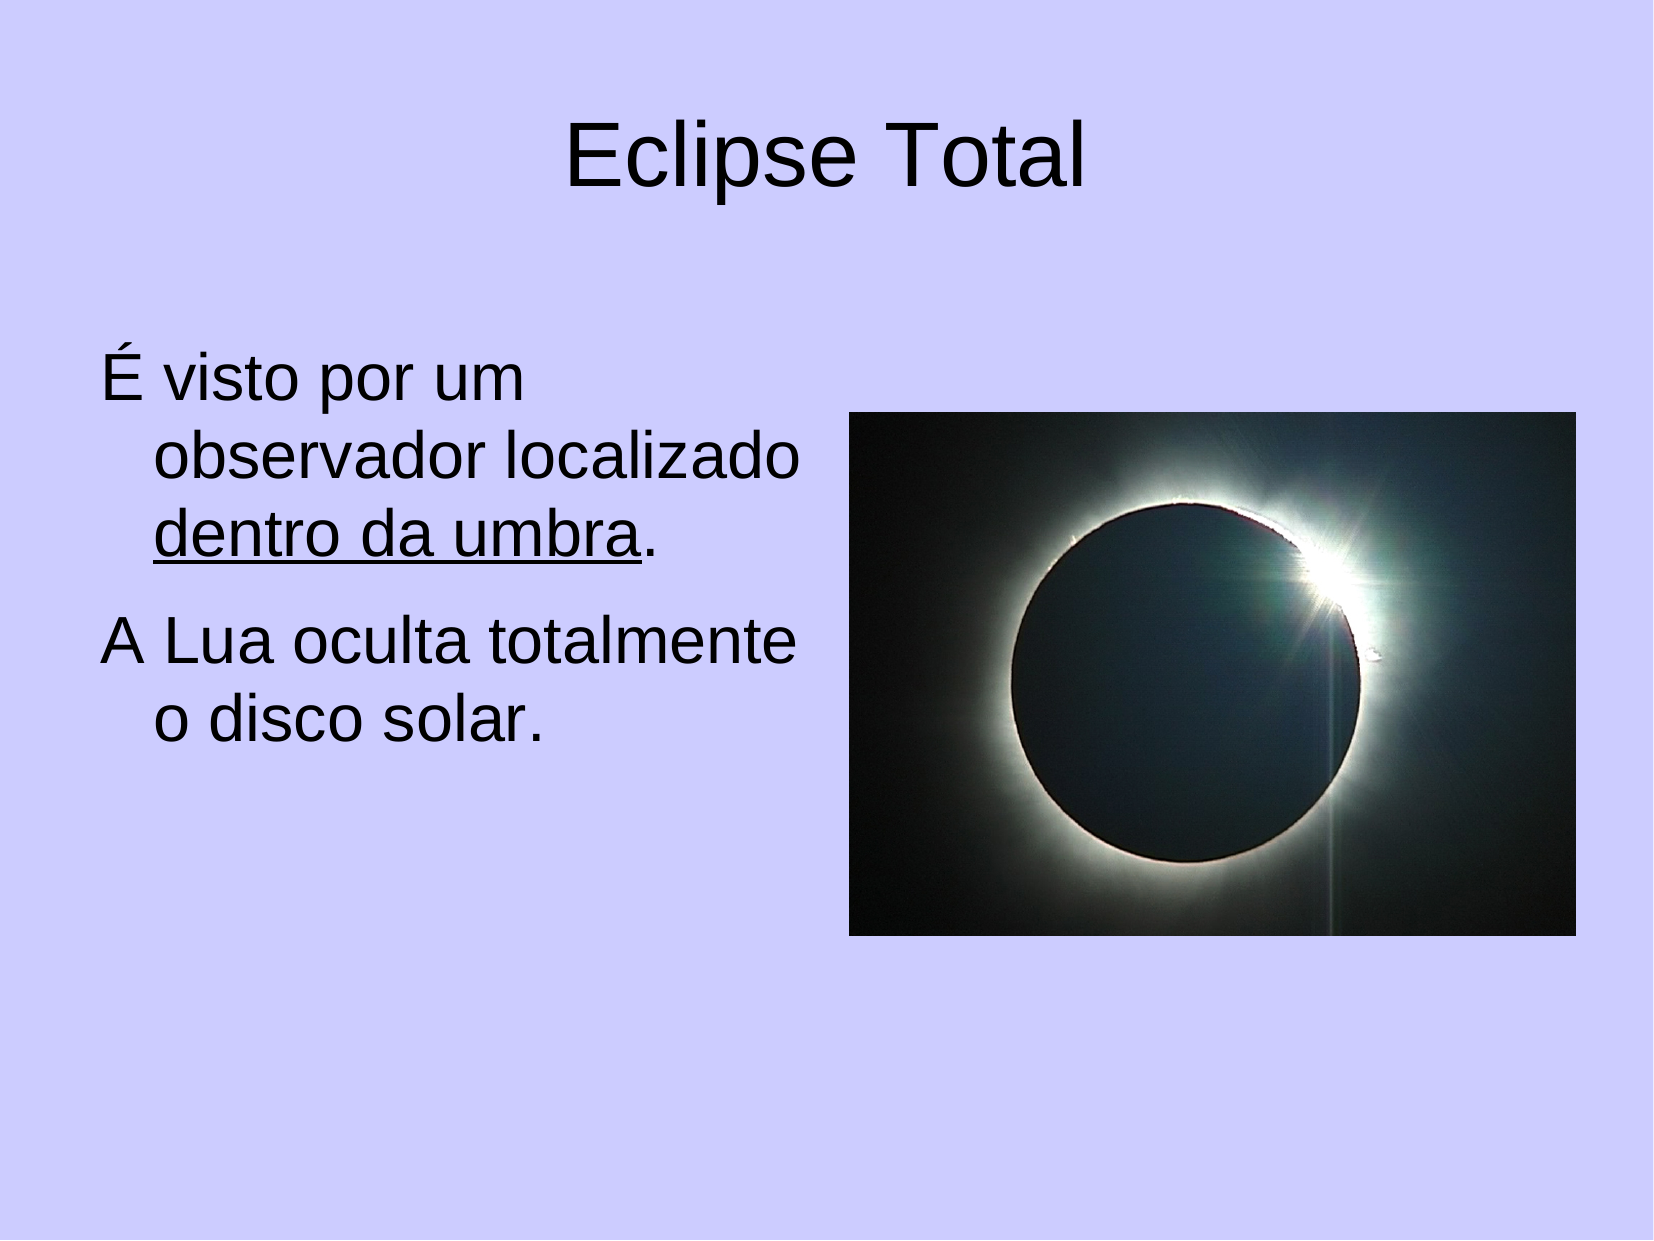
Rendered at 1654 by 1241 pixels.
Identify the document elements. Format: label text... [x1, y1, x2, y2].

list É visto por um observador localizado dentro da umbra. A Lua oculta totalmente o disco solar. [82, 337, 809, 1109]
title Eclipse Total [82, 49, 1571, 257]
picture [849, 412, 1576, 936]
